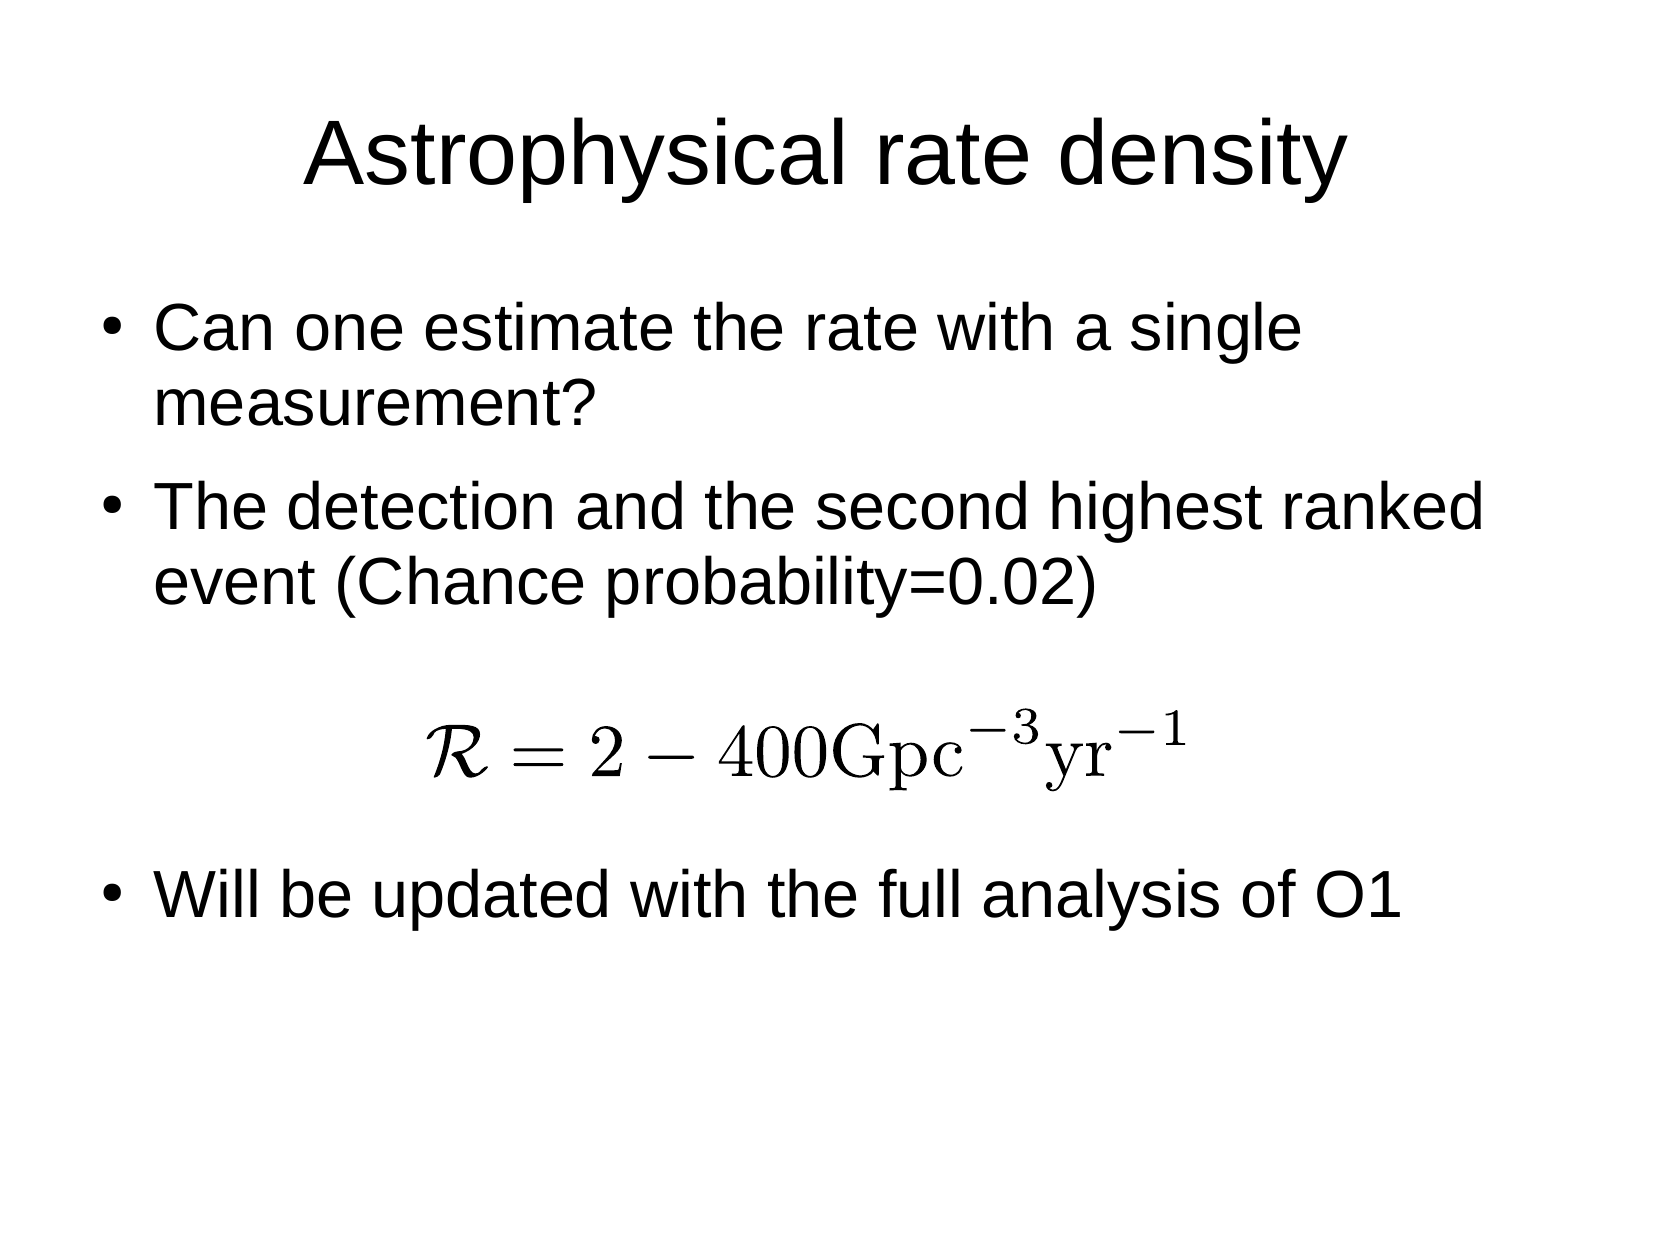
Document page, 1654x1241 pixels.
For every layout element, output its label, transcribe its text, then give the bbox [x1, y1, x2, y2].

title Astrophysical rate density [82, 49, 1571, 257]
text_box [425, 708, 1190, 792]
list Can one estimate the rate with a single measurement? The detection and the second highest ranked event (Chance probability=0.02) Will be updated with the full analysis of O1 [82, 290, 1571, 1010]
